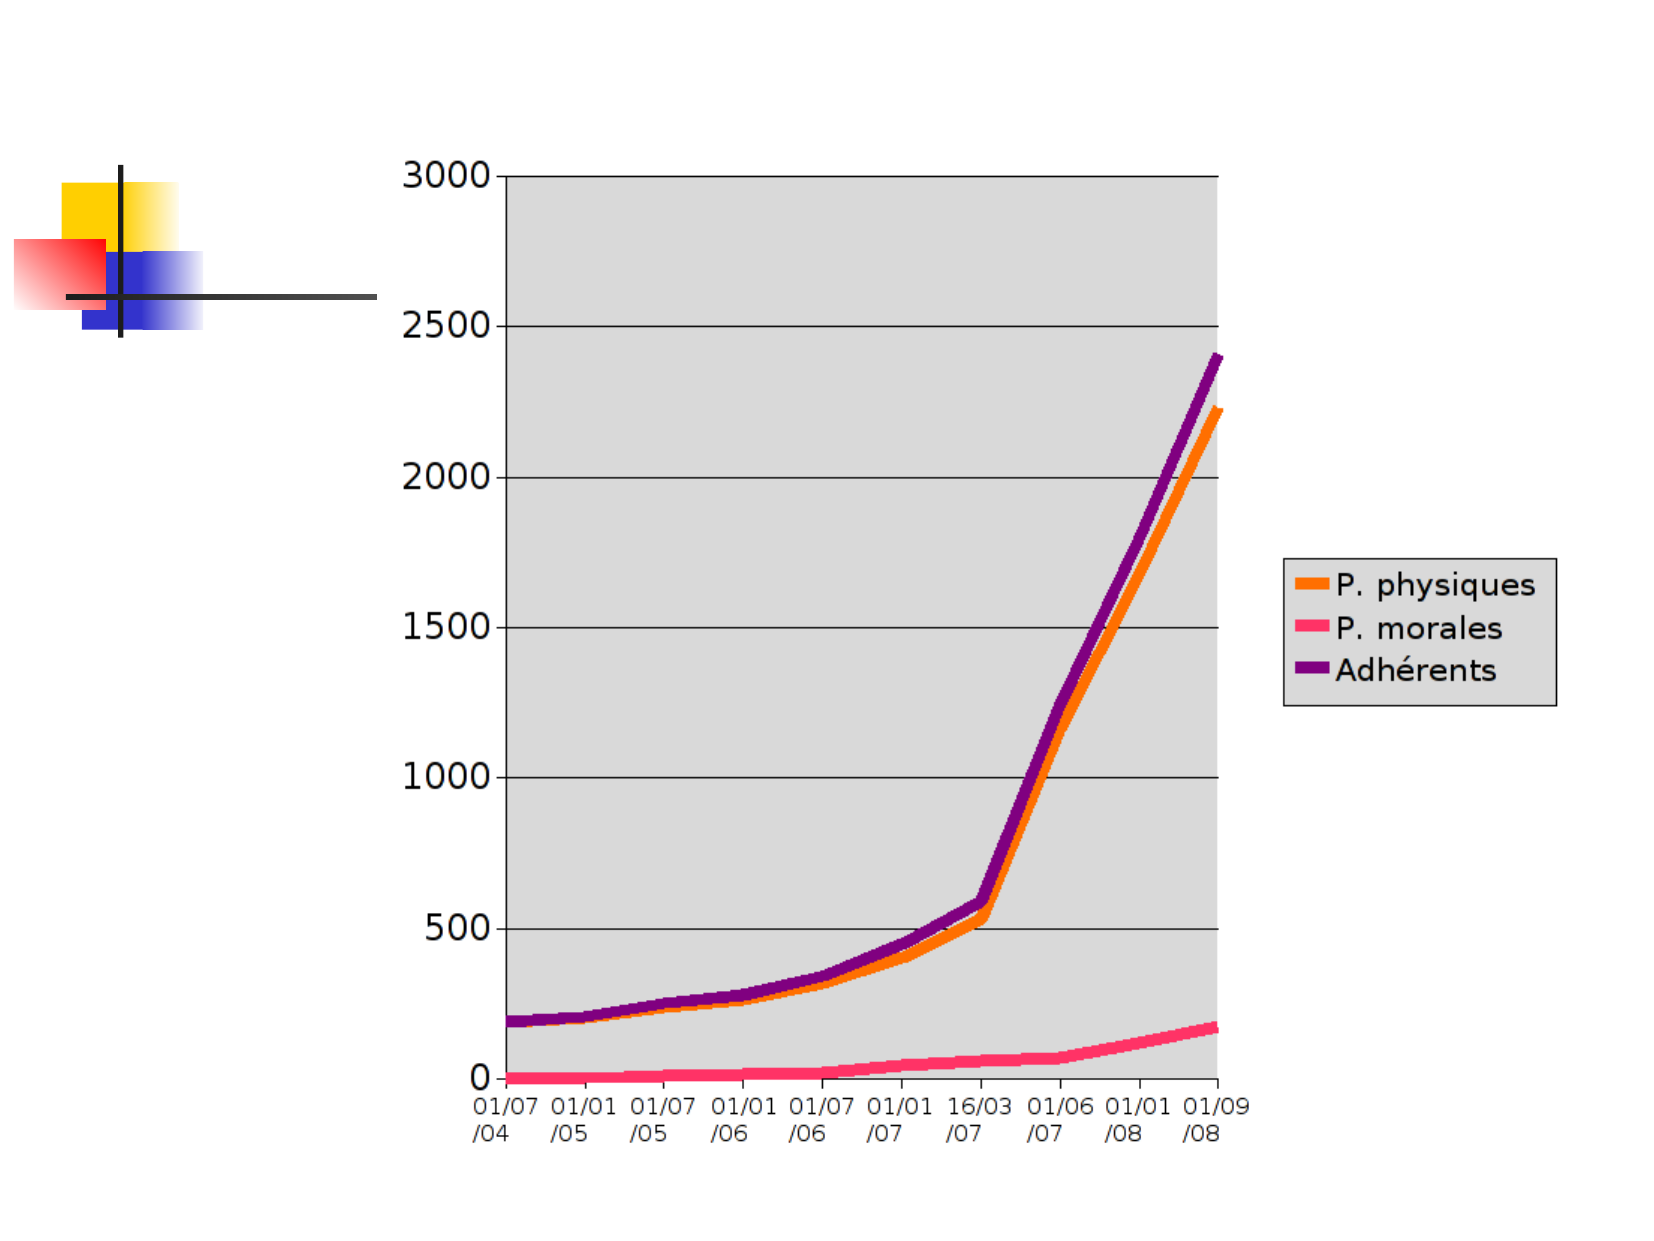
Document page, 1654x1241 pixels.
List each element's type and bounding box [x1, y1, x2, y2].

title [121, 110, 1534, 303]
picture [377, 116, 1565, 1152]
